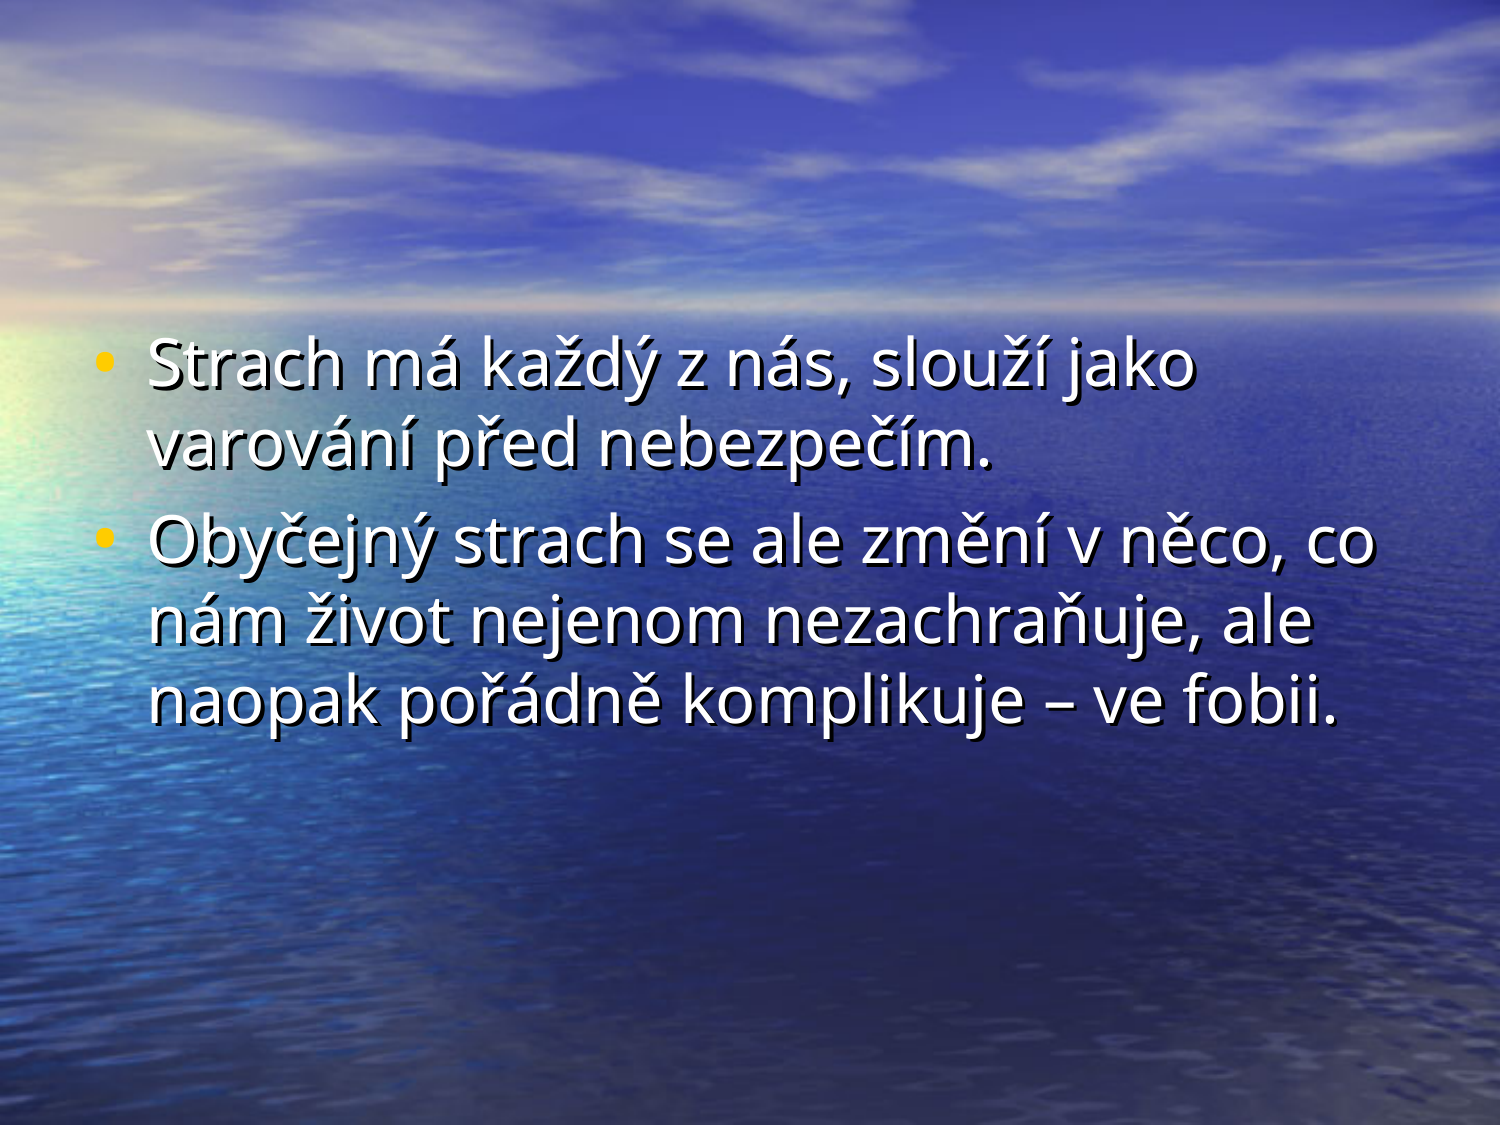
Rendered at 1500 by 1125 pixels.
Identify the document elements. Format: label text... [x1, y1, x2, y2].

picture [0, 0, 1500, 1125]
list Strach má každý z nás, slouží jako varování před nebezpečím. Obyčejný strach se ale změní v něco, co nám život nejenom nezachraňuje, ale naopak pořádně komplikuje – ve fobii. [75, 312, 1426, 988]
